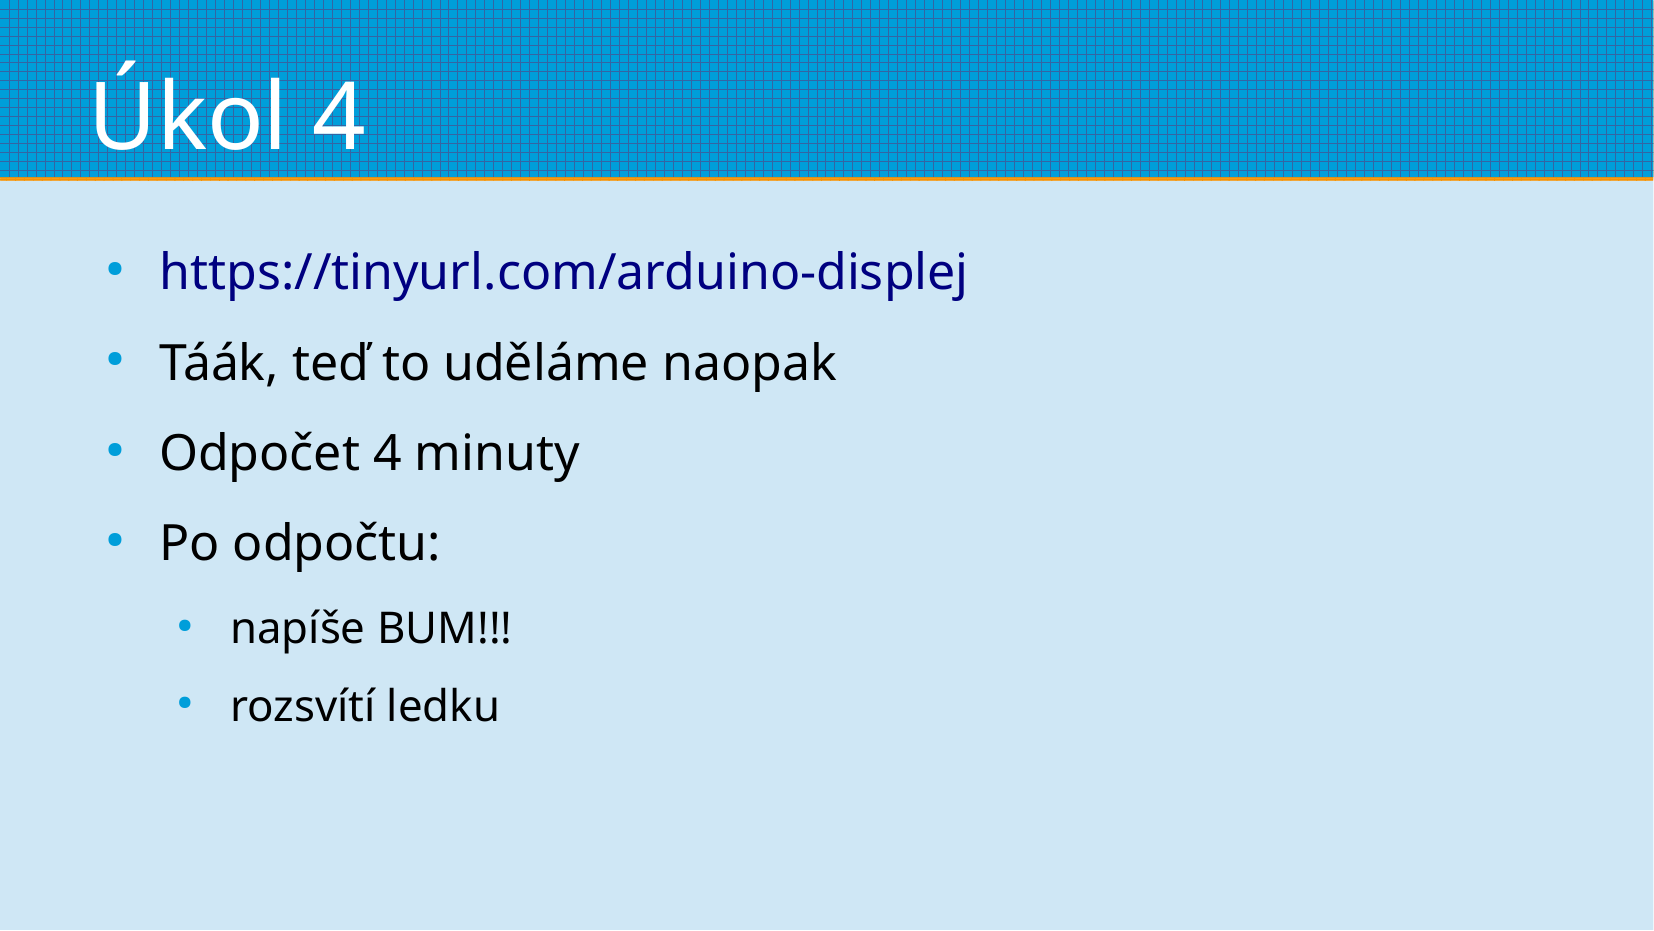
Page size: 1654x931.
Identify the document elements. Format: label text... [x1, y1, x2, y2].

list https://tinyurl.com/arduino-displej Táák, teď to uděláme naopak Odpočet 4 minuty Po odpočtu: napíše BUM!!! rozsvítí ledku [88, 236, 1565, 813]
title Úkol 4 [88, 14, 1565, 178]
